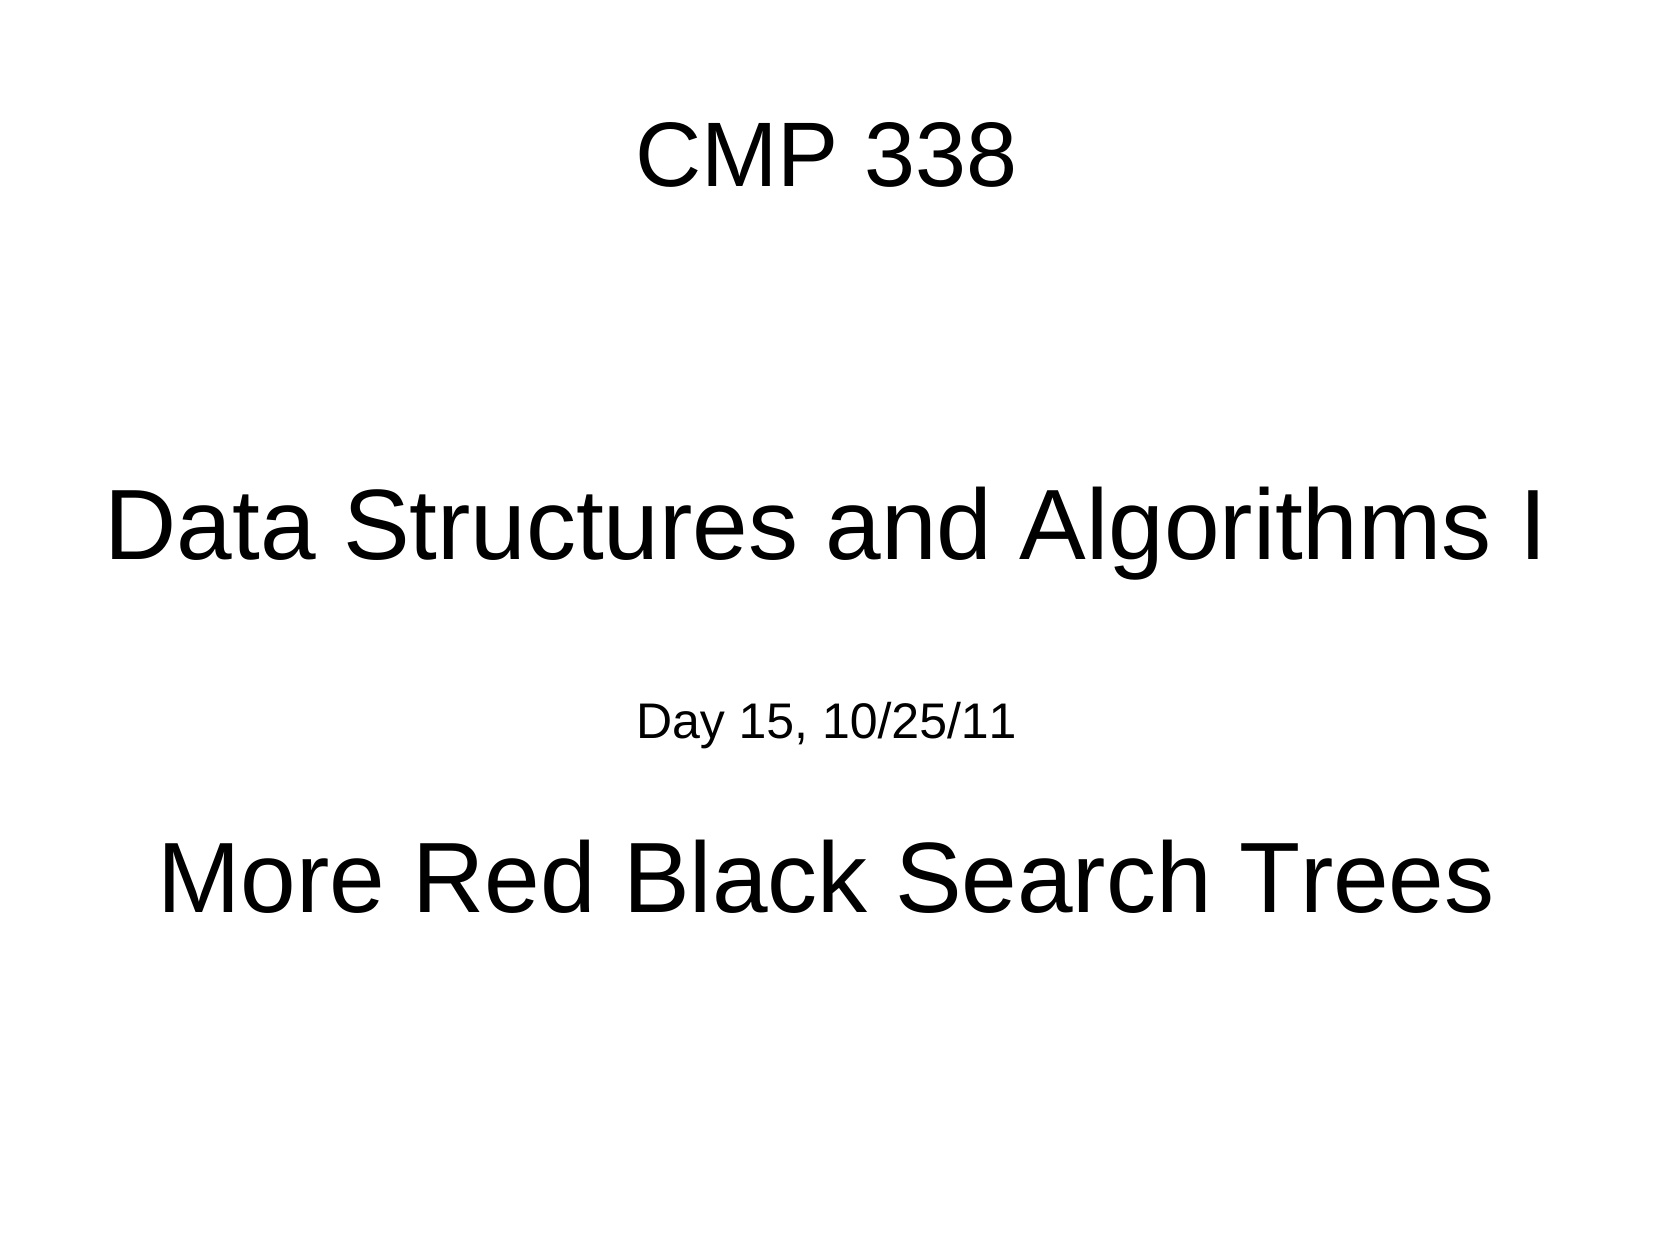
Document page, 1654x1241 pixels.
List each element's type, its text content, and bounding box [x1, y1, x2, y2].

title CMP 338 [82, 49, 1571, 257]
subtitle Data Structures and Algorithms I Day 15, 10/25/11 More Red Black Search Trees [82, 290, 1571, 1109]
